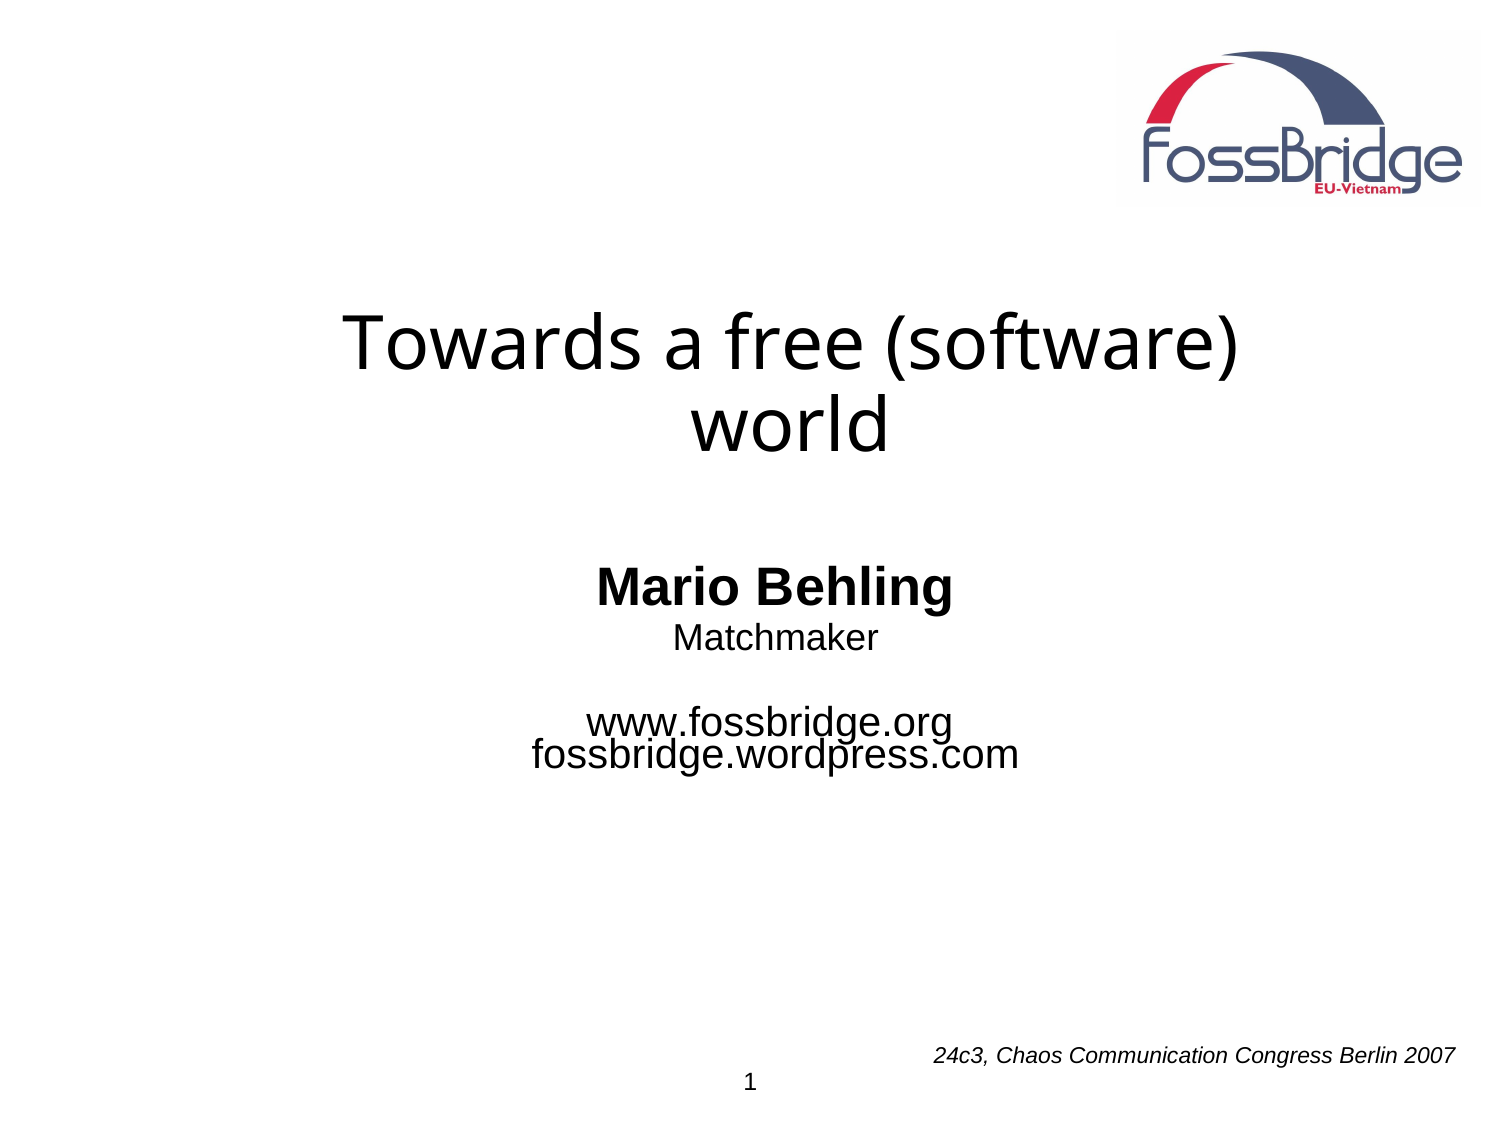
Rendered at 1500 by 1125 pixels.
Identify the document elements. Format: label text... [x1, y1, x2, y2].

title Towards a free (software) world [253, 265, 1329, 508]
subtitle Mario Behling Matchmaker www.fossbridge.org fossbridge.wordpress.com [383, 496, 1093, 886]
picture [1116, 30, 1481, 207]
